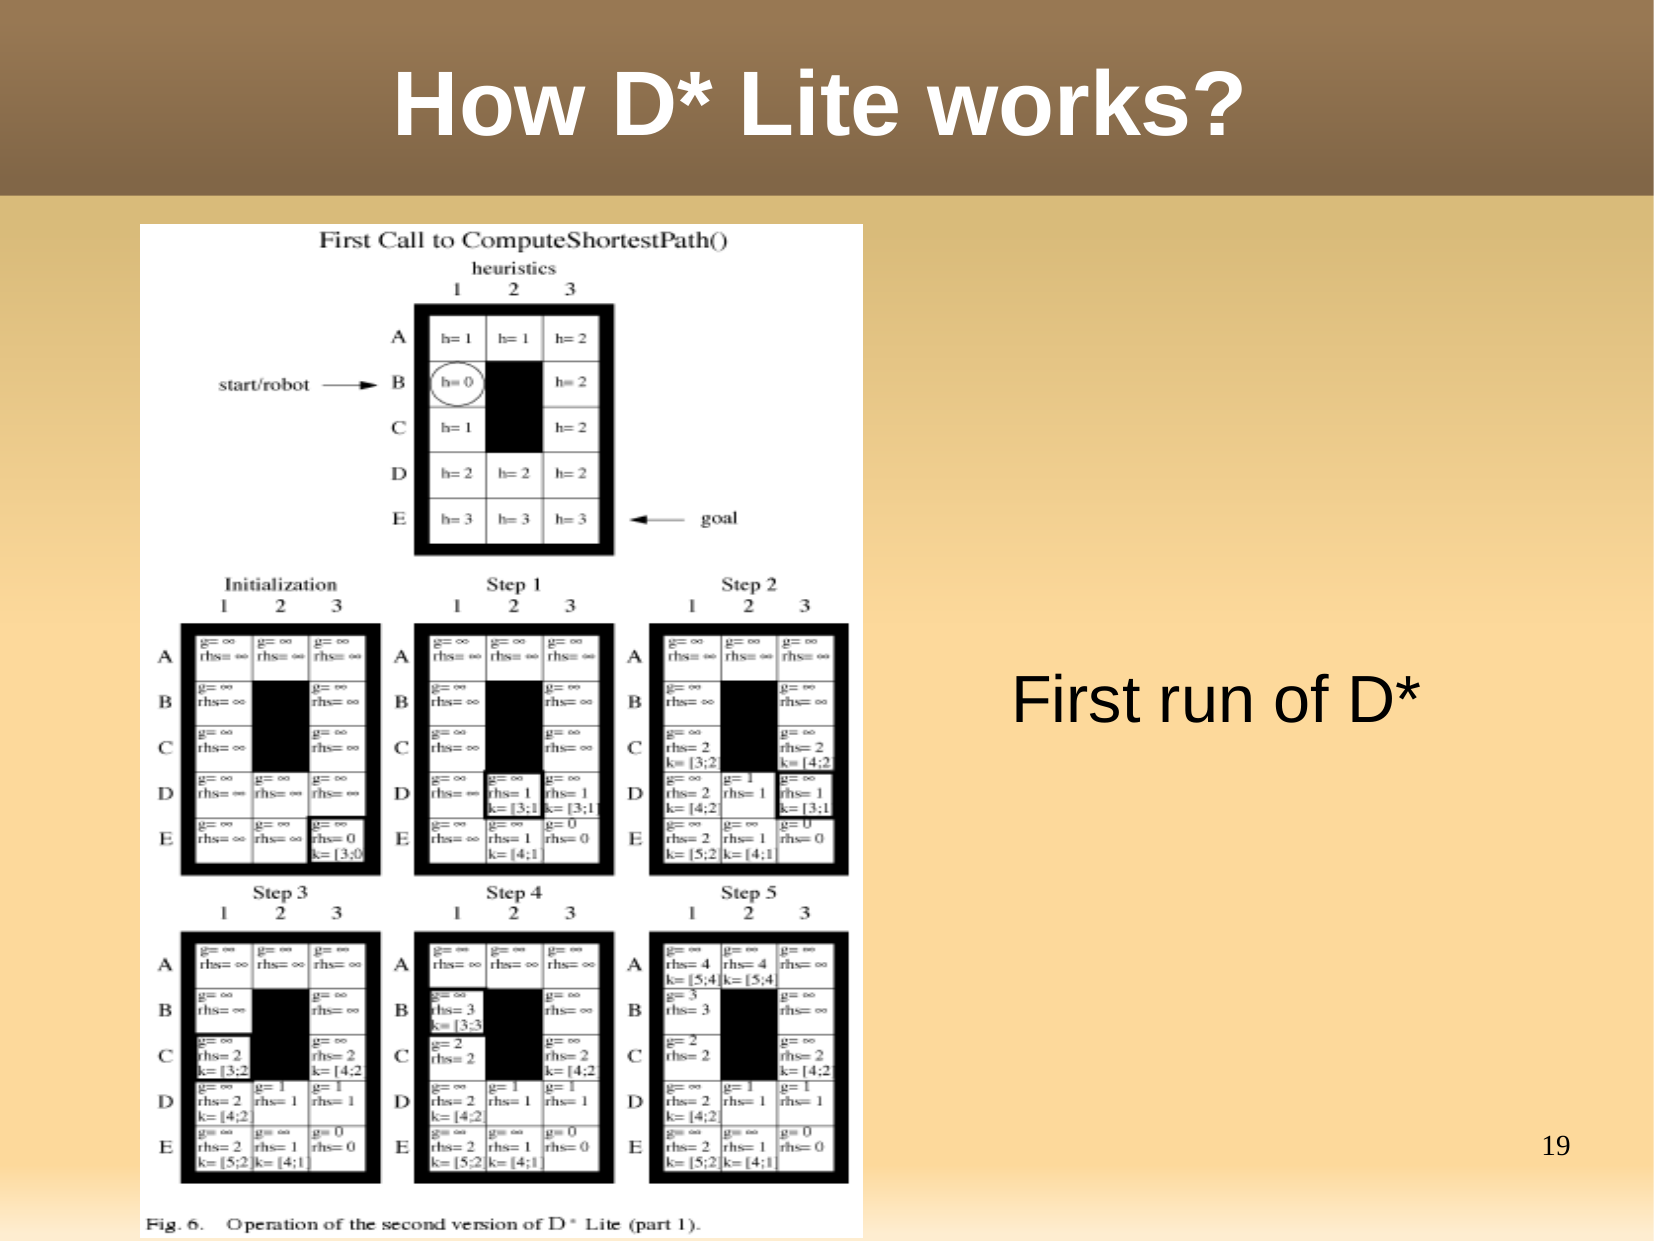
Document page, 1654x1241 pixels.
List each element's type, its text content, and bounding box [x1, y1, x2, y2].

picture [0, 0, 1654, 1241]
subtitle First run of D* [863, 290, 1571, 1109]
title How D* Lite works? [76, 0, 1565, 208]
